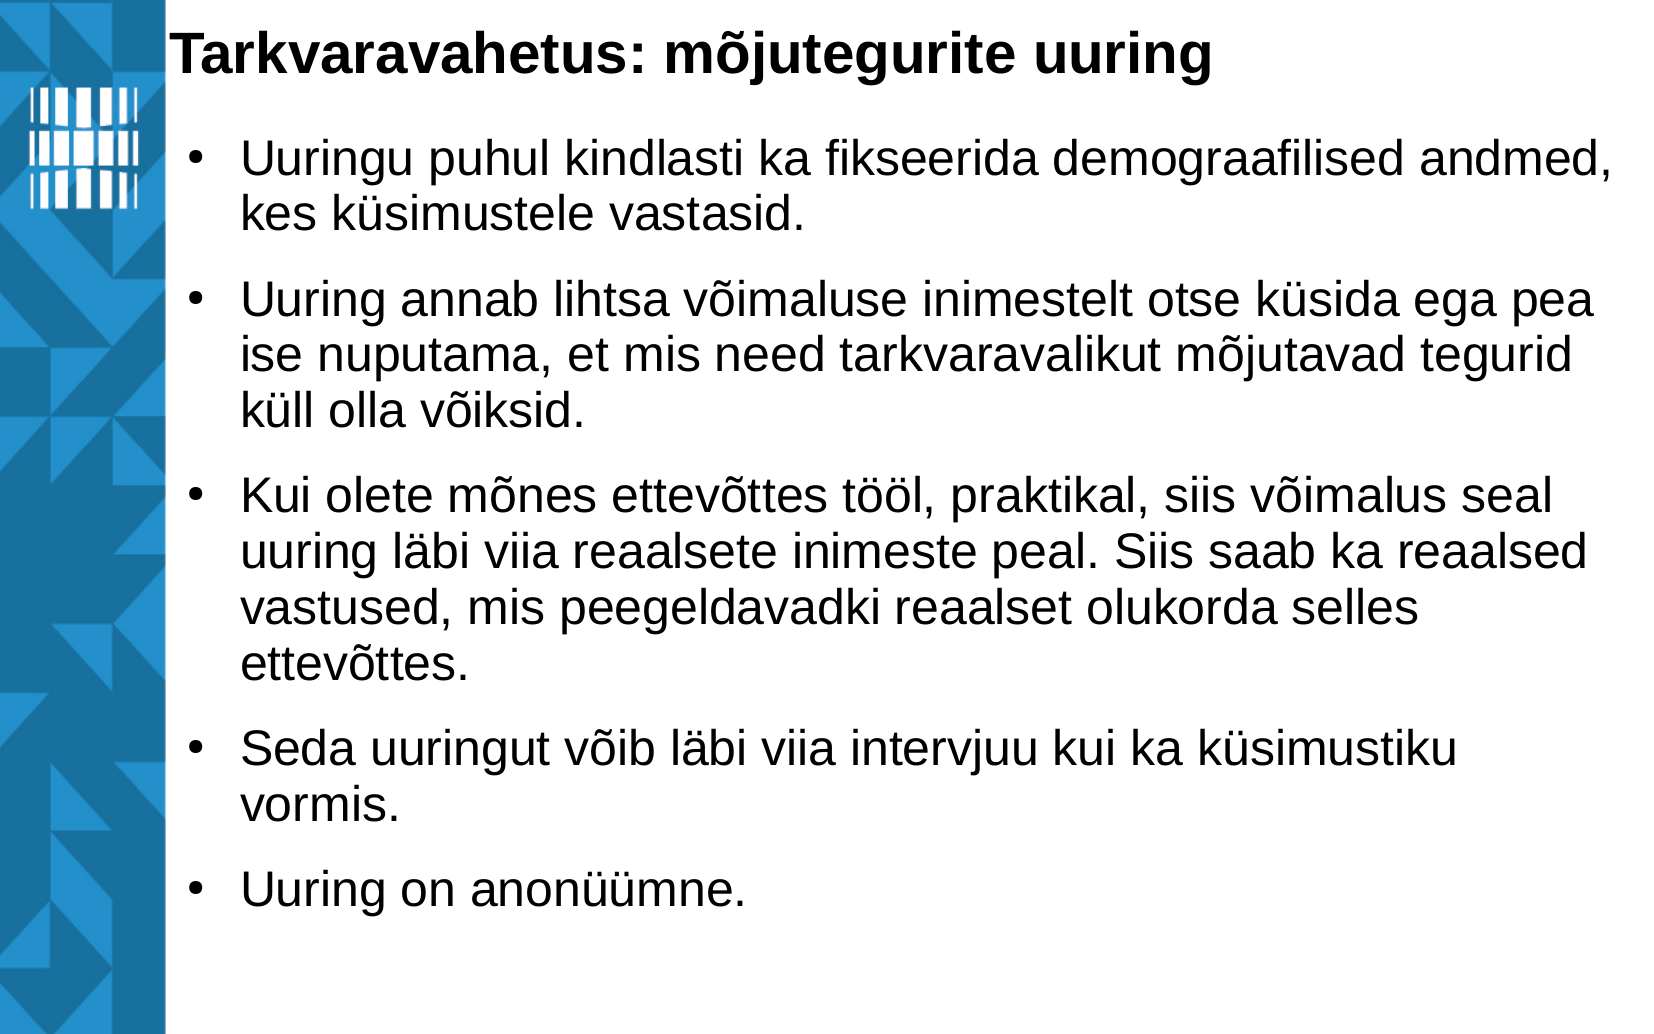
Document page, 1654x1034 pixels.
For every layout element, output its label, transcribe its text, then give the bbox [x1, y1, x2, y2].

list Uuringu puhul kindlasti ka fikseerida demograafilised andmed, kes küsimustele vastasid. Uuring annab lihtsa võimaluse inimestelt otse küsida ega pea ise nuputama, et mis need tarkvaravalikut mõjutavad tegurid küll olla võiksid. Kui olete mõnes ettevõttes tööl, praktikal, siis võimalus seal uuring läbi viia reaalsete inimeste peal. Siis saab ka reaalsed vastused, mis peegeldavadki reaalset olukorda selles ettevõttes. Seda uuringut võib läbi viia intervjuu kui ka küsimustiku vormis. Uuring on anonüümne. [169, 129, 1630, 997]
title Tarkvaravahetus: mõjutegurite uuring [169, 11, 1571, 95]
